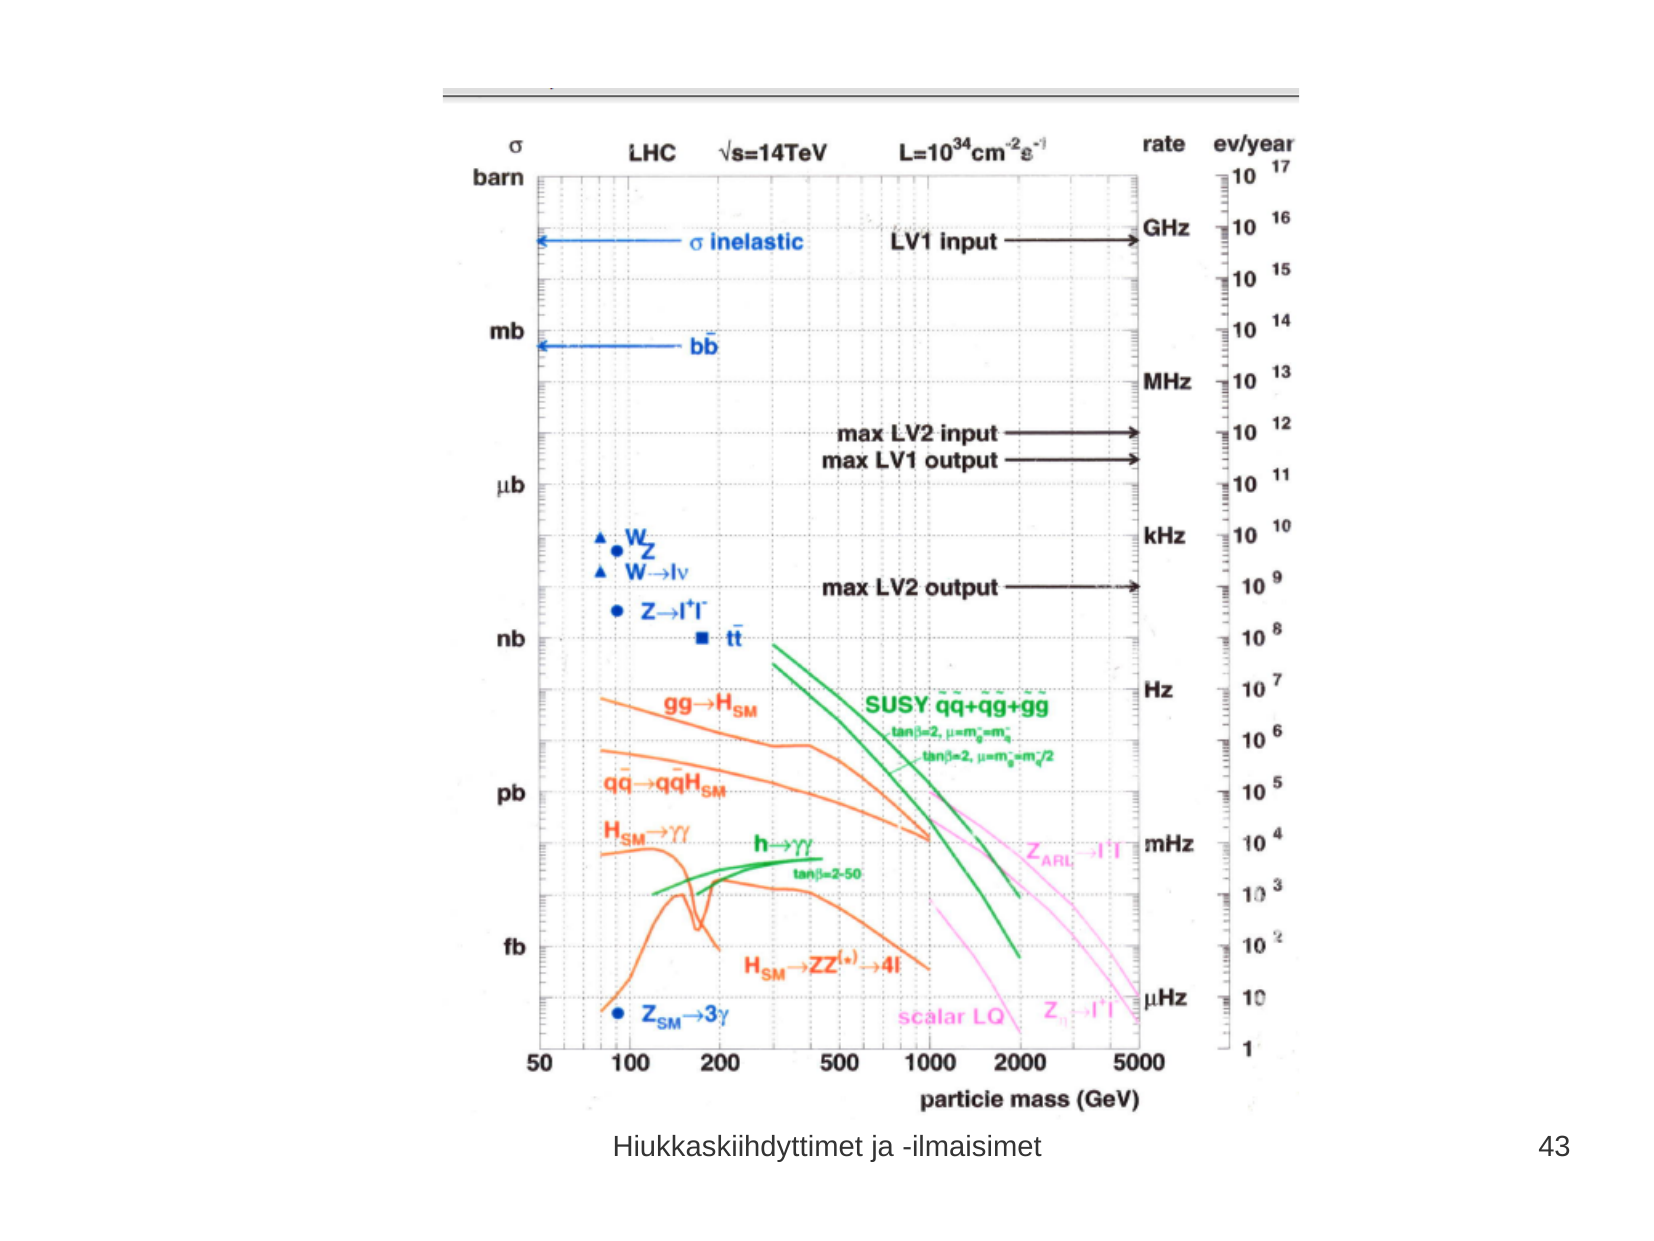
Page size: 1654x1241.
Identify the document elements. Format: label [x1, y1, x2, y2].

picture [442, 88, 1300, 1123]
